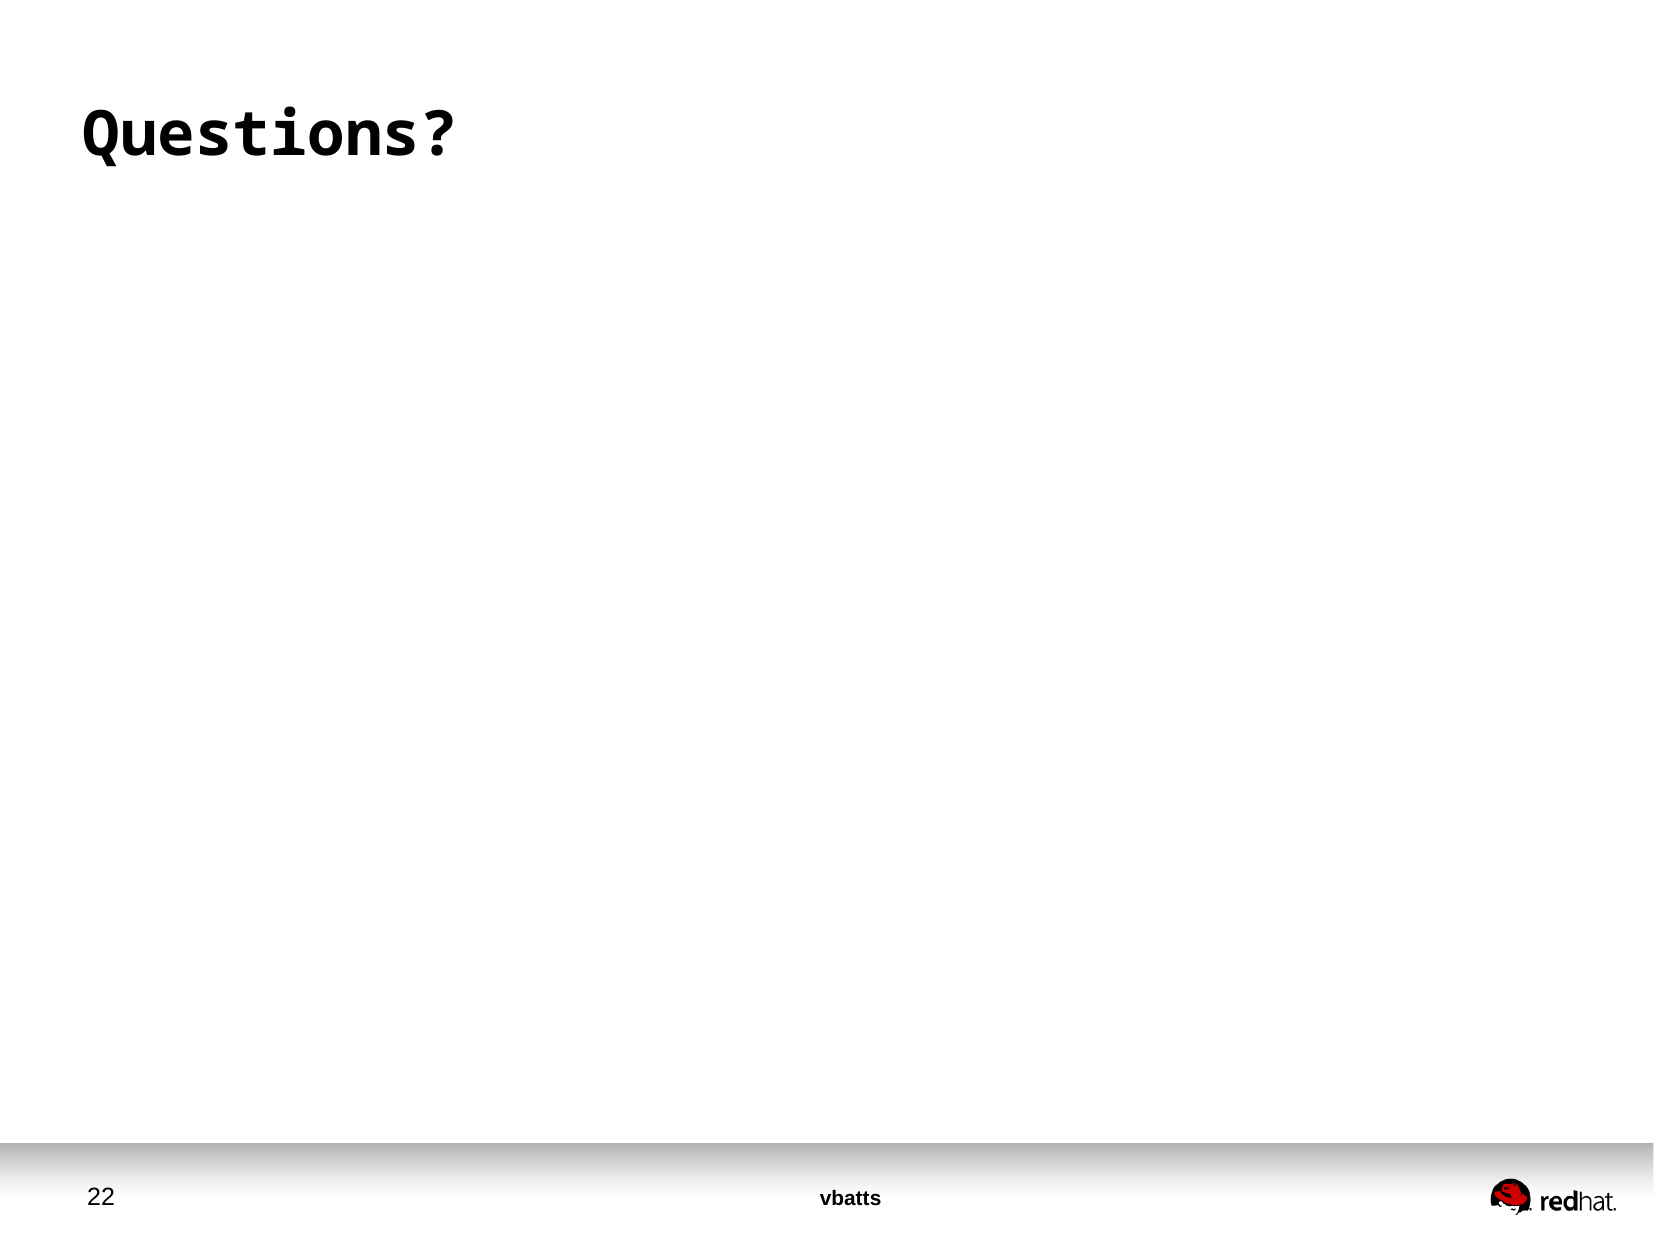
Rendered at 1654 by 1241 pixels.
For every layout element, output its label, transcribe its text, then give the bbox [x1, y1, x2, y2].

picture [0, 1143, 1654, 1241]
title Questions? [82, 37, 1571, 226]
